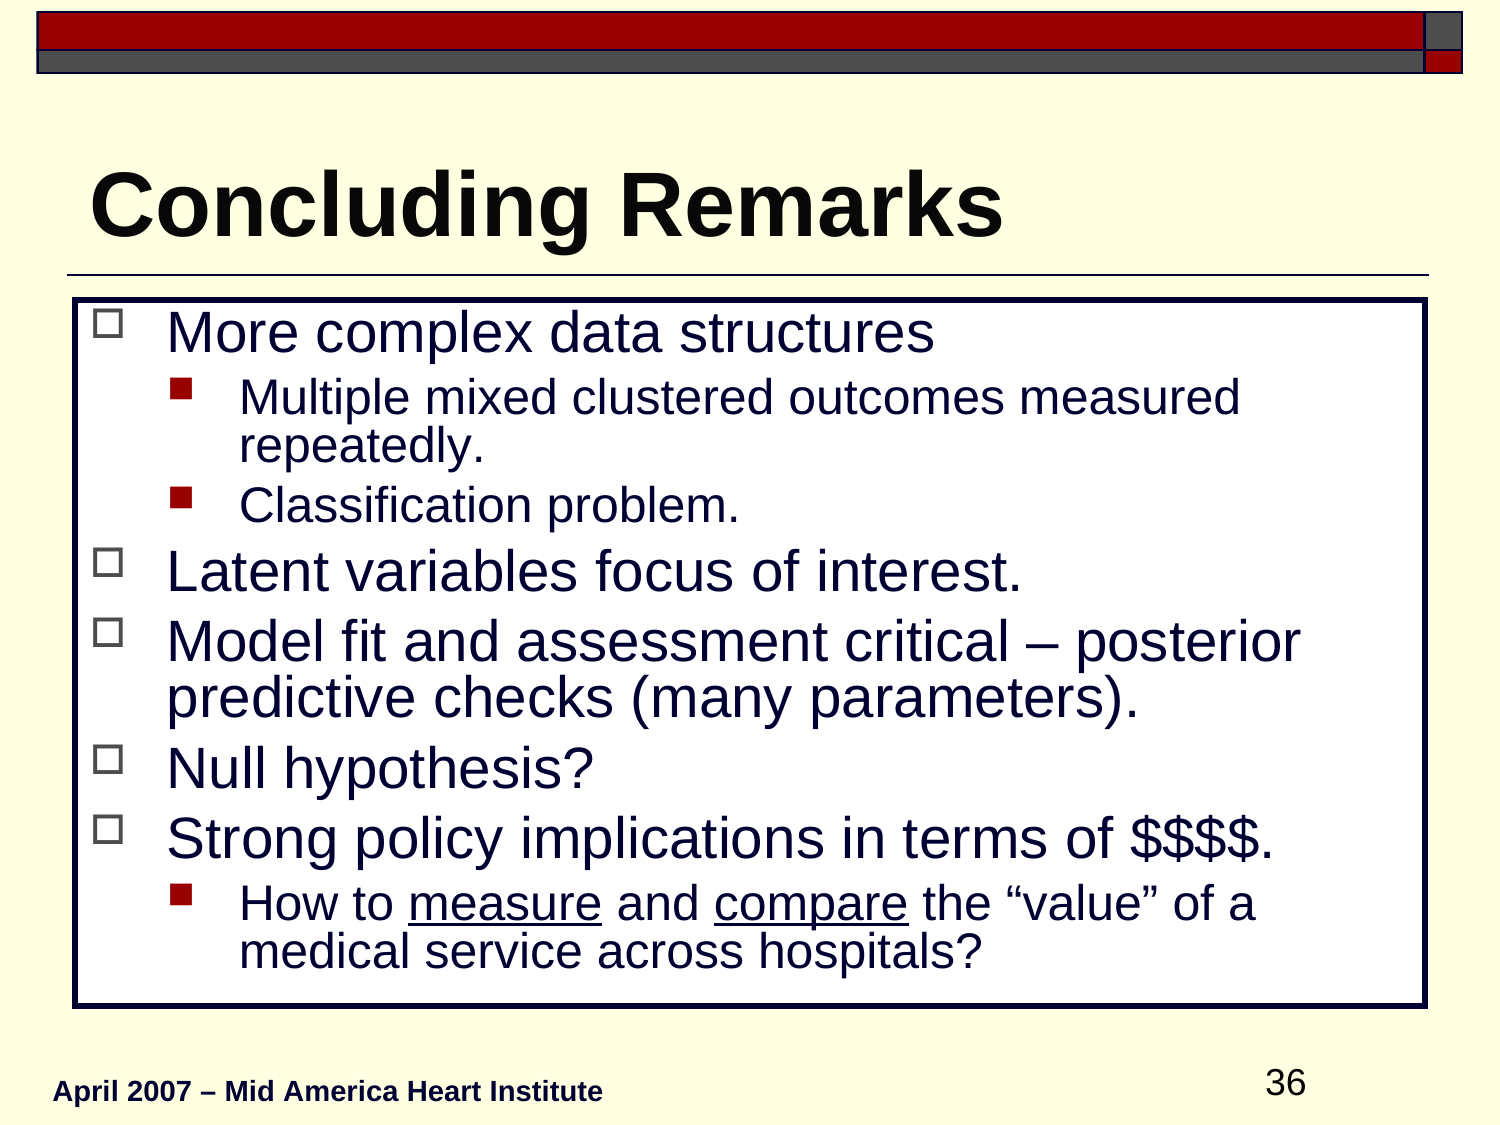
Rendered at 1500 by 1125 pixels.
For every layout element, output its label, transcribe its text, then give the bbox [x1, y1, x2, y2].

list More complex data structures Multiple mixed clustered outcomes measured repeatedly. Classification problem. Latent variables focus of interest. Model fit and assessment critical – posterior predictive checks (many parameters). Null hypothesis? Strong policy implications in terms of $$$$. How to measure and compare the “value” of a medical service across hospitals? [75, 299, 1426, 1006]
title Concluding Remarks [75, 87, 1426, 263]
